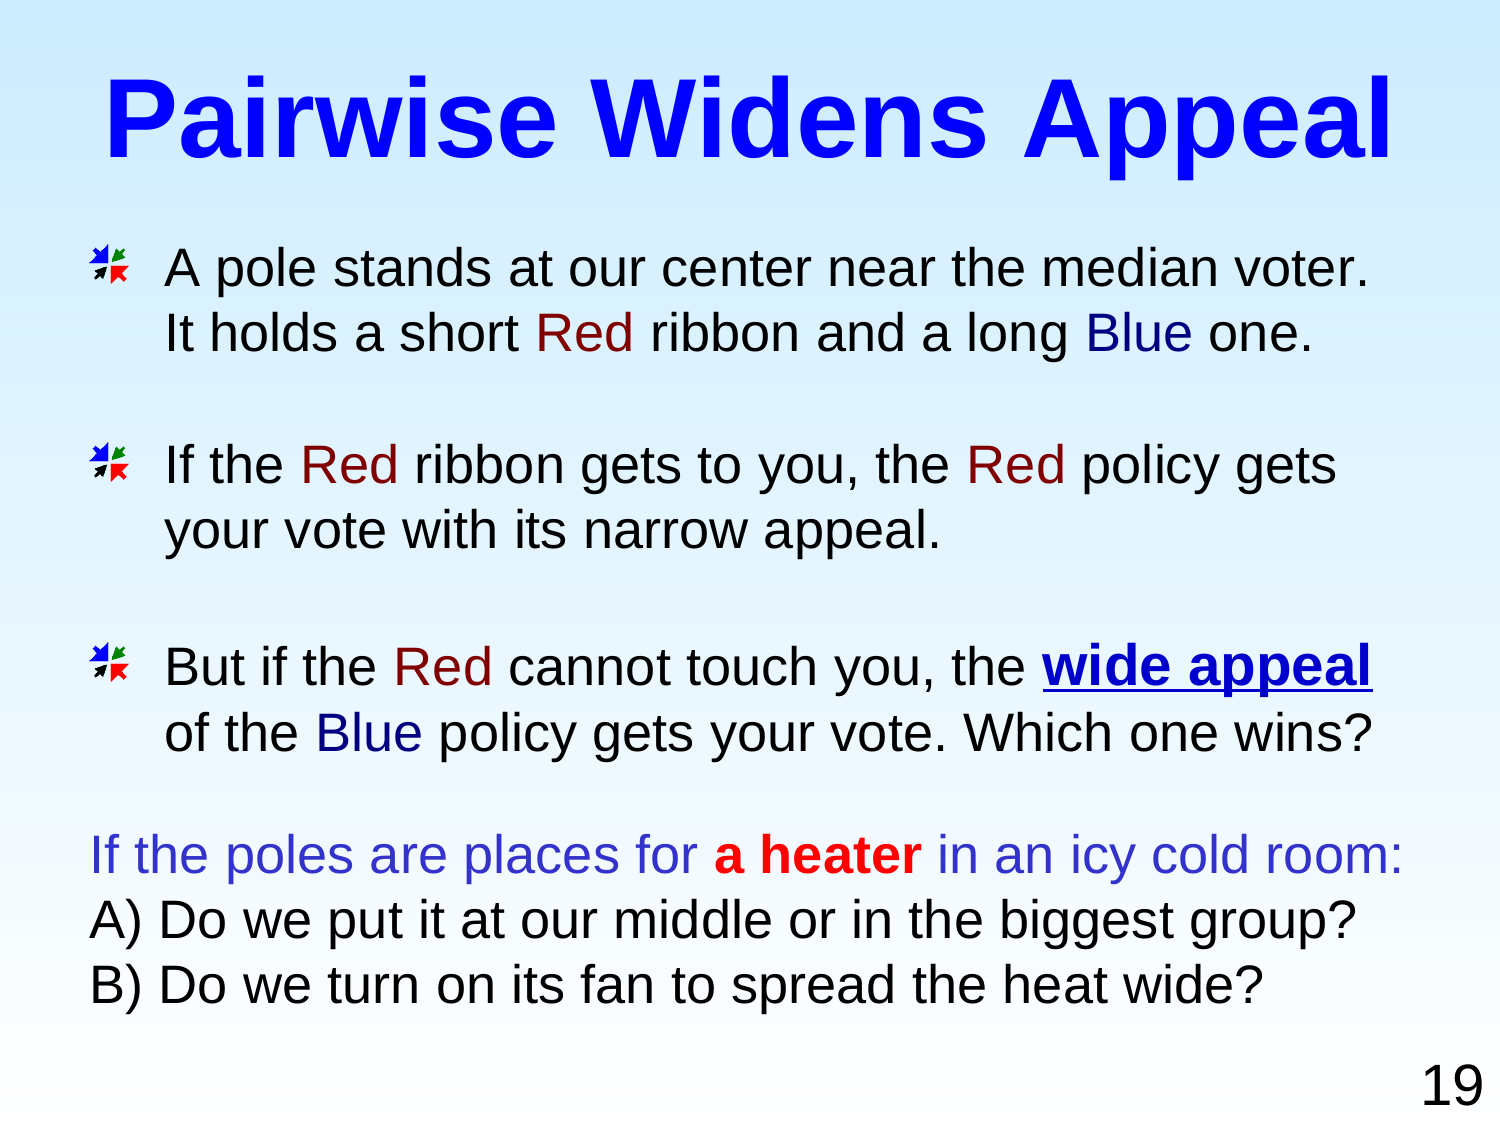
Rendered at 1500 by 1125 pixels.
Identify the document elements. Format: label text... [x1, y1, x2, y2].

picture [89, 642, 129, 682]
text_box 18 [1400, 1039, 1500, 1125]
text_box If the poles are places for a heater in an icy cold room: A) Do we put it at our middle or in the biggest group? B) Do we turn on its fan to spread the heat wide? [0, 811, 1500, 1023]
title Pairwise Widens Appeal [0, 43, 1500, 194]
picture [89, 244, 129, 284]
picture [89, 442, 129, 482]
text_box A pole stands at our center near the median voter. It holds a short Red ribbon and a long Blue one. If the Red ribbon gets to you, the Red policy gets your vote with its narrow appeal. But if the Red cannot touch you, the wide appeal of the Blue policy gets your vote. Which one wins? [0, 224, 1500, 770]
